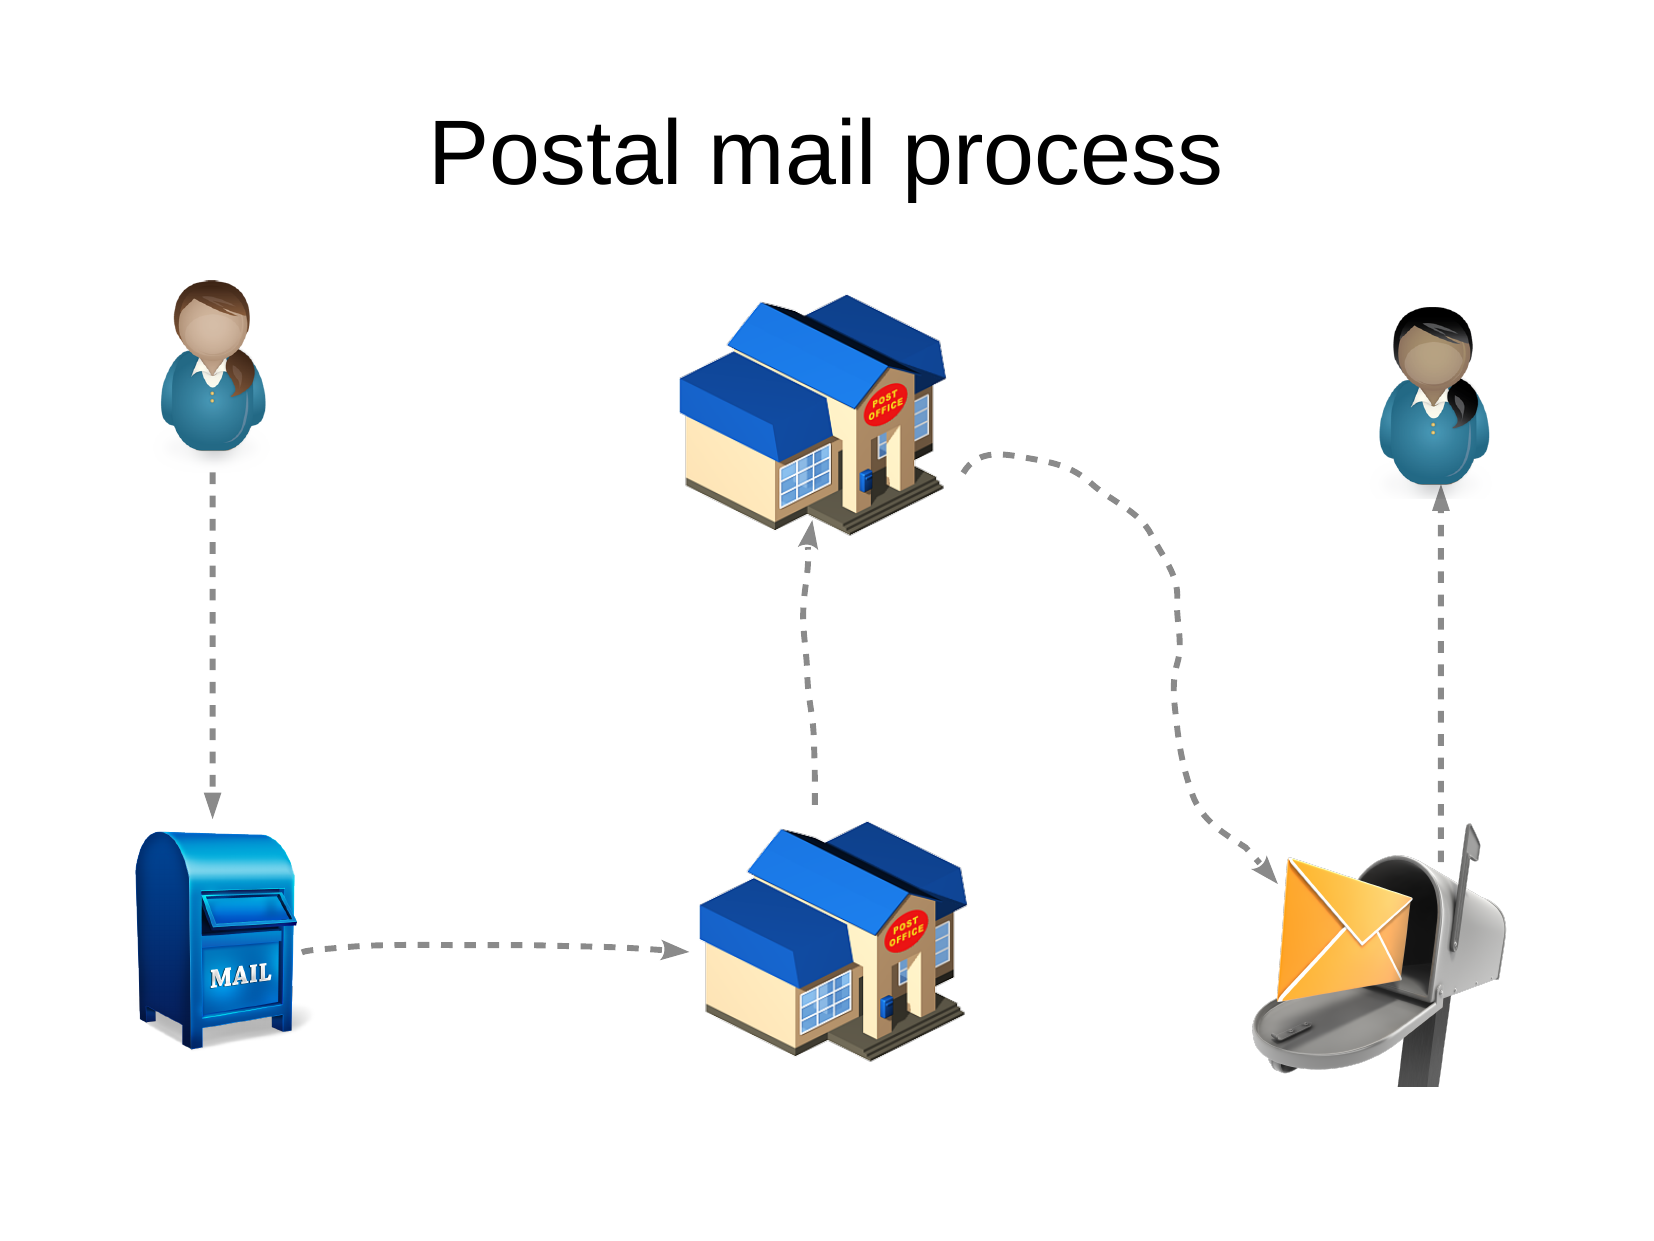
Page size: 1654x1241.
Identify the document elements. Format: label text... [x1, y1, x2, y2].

picture [94, 819, 327, 1052]
picture [144, 271, 284, 473]
picture [1358, 295, 1512, 499]
picture [1228, 814, 1539, 1087]
title Postal mail process [82, 49, 1571, 257]
picture [678, 276, 948, 547]
picture [698, 803, 969, 1073]
